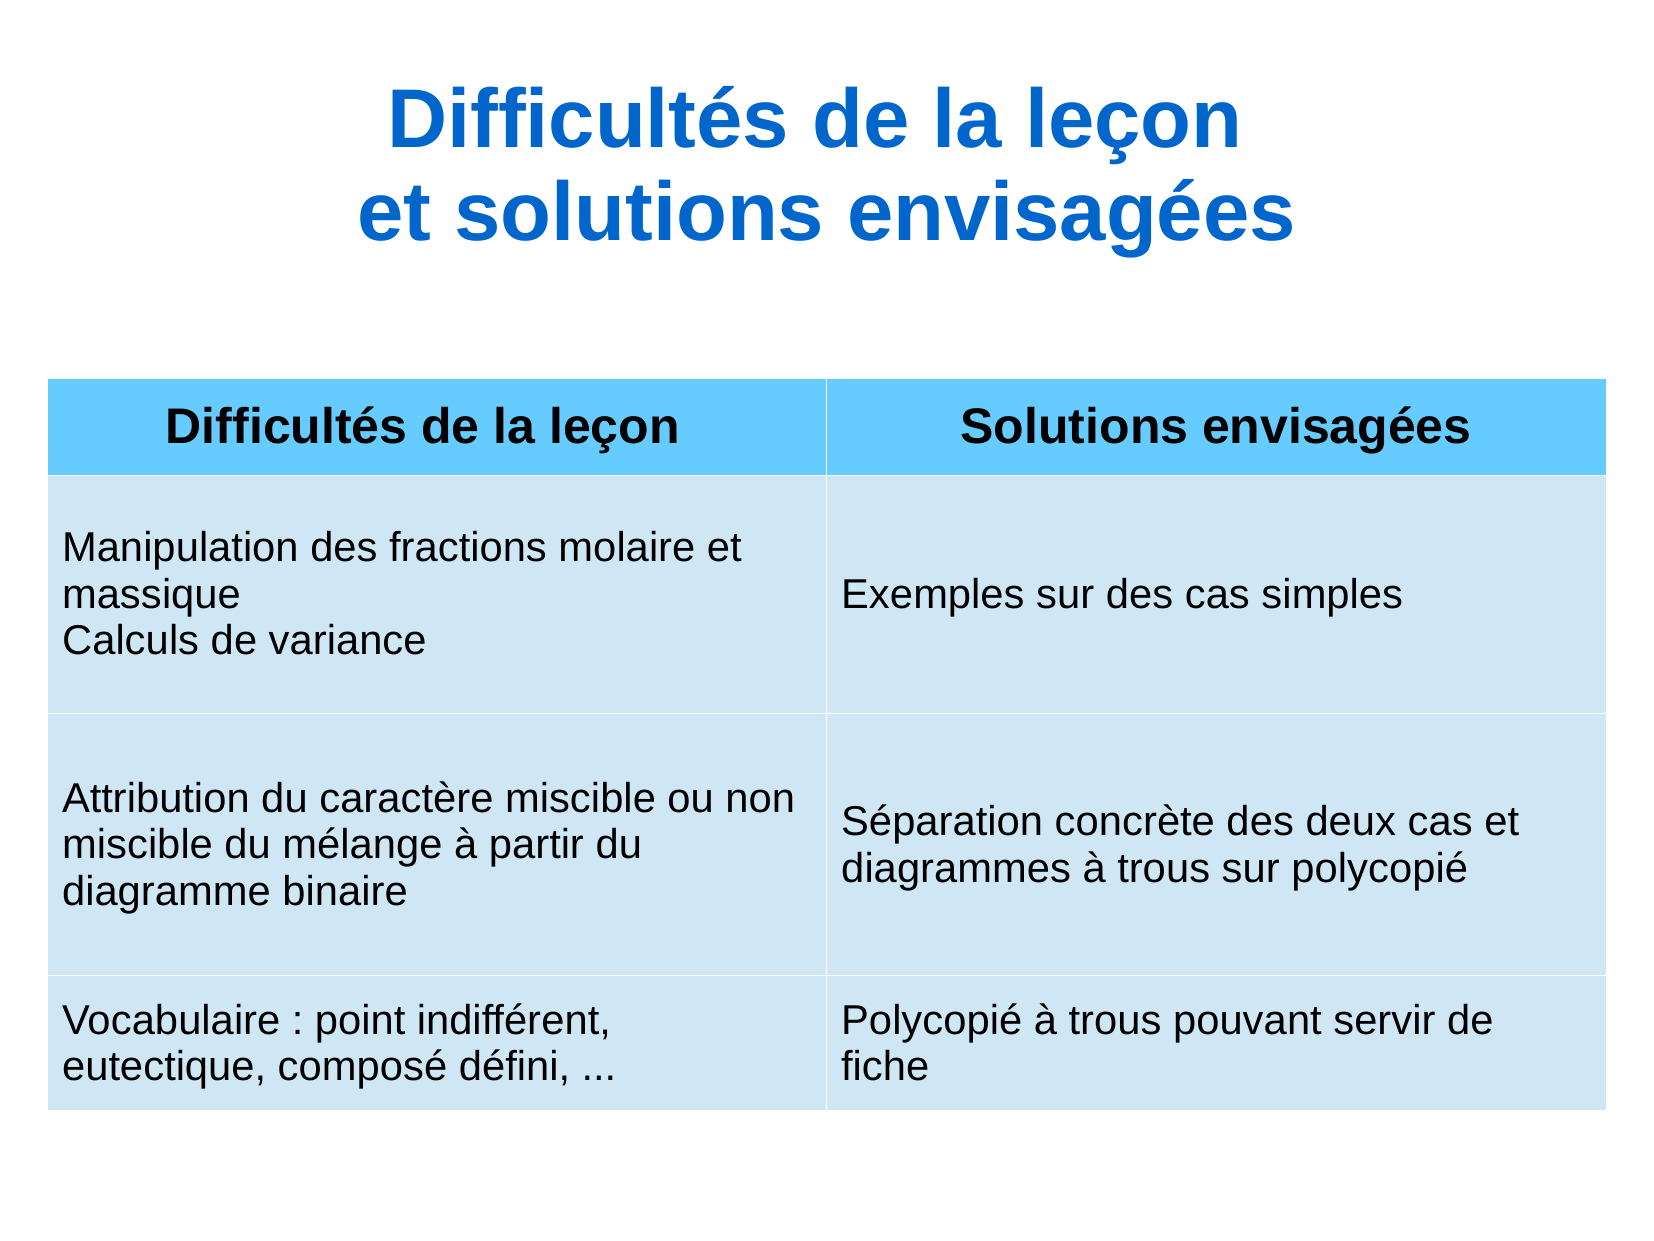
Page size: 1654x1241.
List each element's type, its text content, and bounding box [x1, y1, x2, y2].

table_header Solutions envisagées [827, 379, 1606, 475]
table_cell Vocabulaire : point indifférent, eutectique, composé défini, ... [48, 976, 826, 1110]
table_cell Manipulation des fractions molaire et massique Calculs de variance [48, 476, 826, 713]
table_cell Polycopié à trous pouvant servir de fiche [827, 976, 1606, 1110]
table_cell Séparation concrète des deux cas et diagrammes à trous sur polycopié [827, 714, 1606, 975]
table_cell Attribution du caractère miscible ou non miscible du mélange à partir du diagramme binaire [48, 714, 826, 975]
table_cell Exemples sur des cas simples [827, 476, 1606, 713]
title Difficultés de la leçon et solutions envisagées [0, 61, 1654, 269]
table_header Difficultés de la leçon [48, 379, 826, 475]
